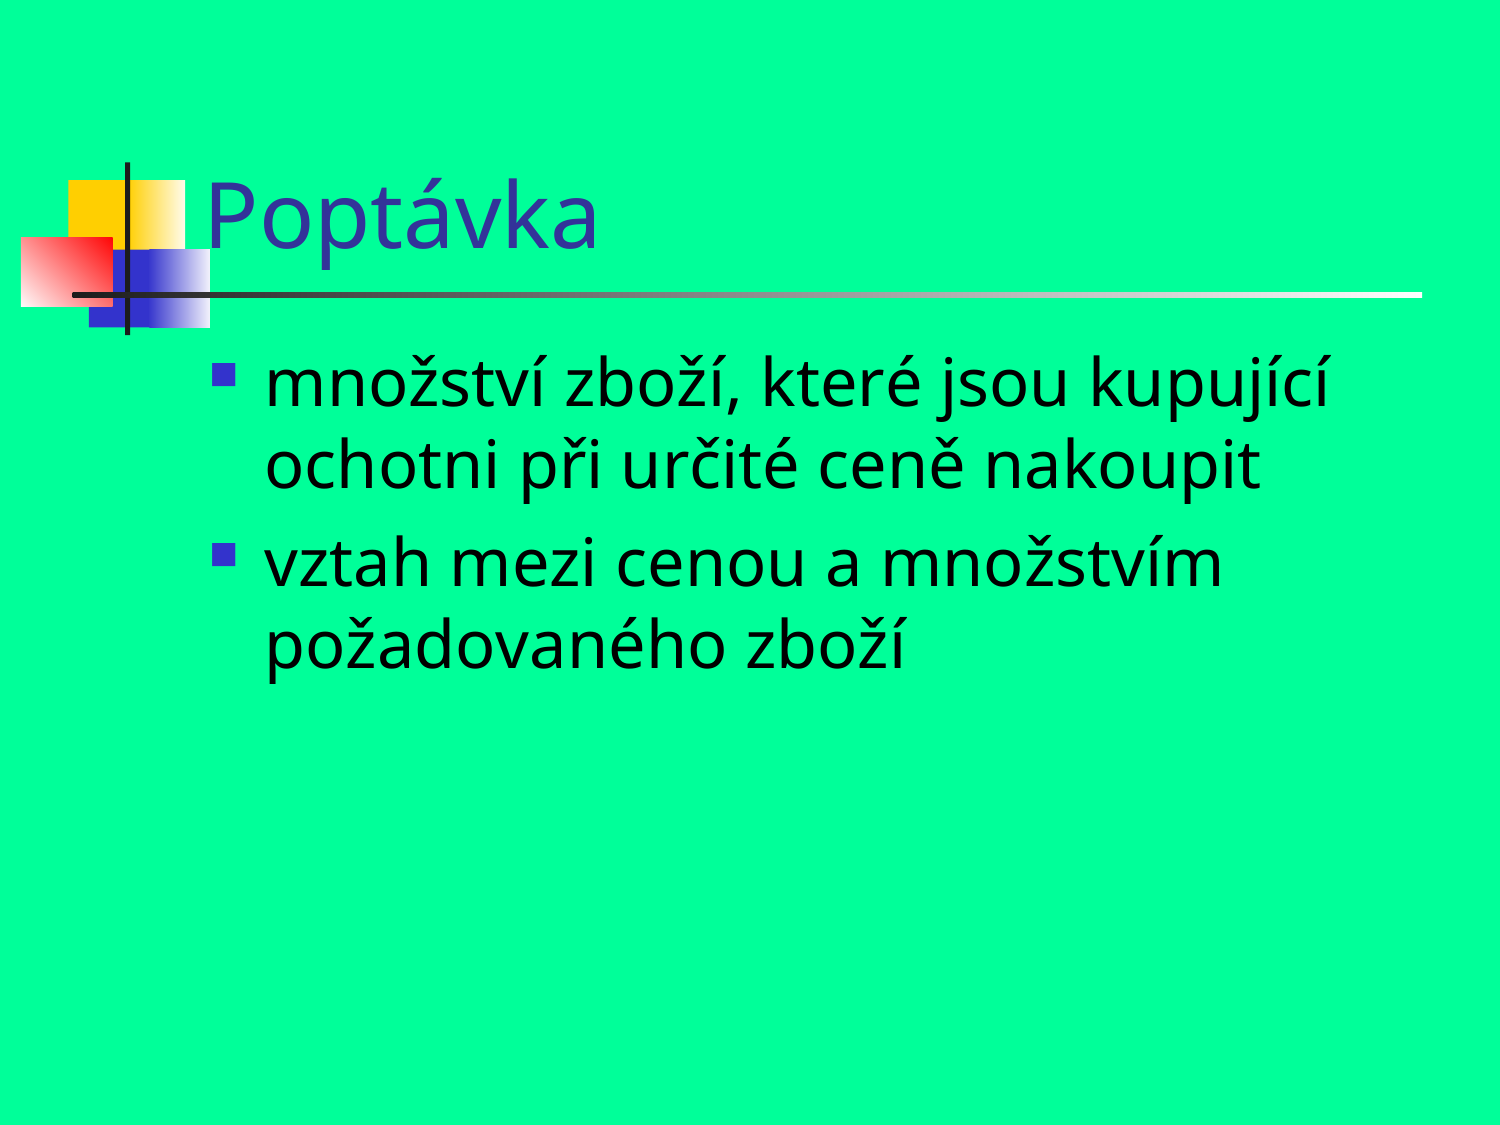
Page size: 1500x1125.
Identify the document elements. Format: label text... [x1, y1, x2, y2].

title Poptávka [188, 35, 1467, 276]
list množství zboží, které jsou kupující ochotni při určité ceně nakoupit vztah mezi cenou a množstvím požadovaného zboží [193, 331, 1469, 1032]
